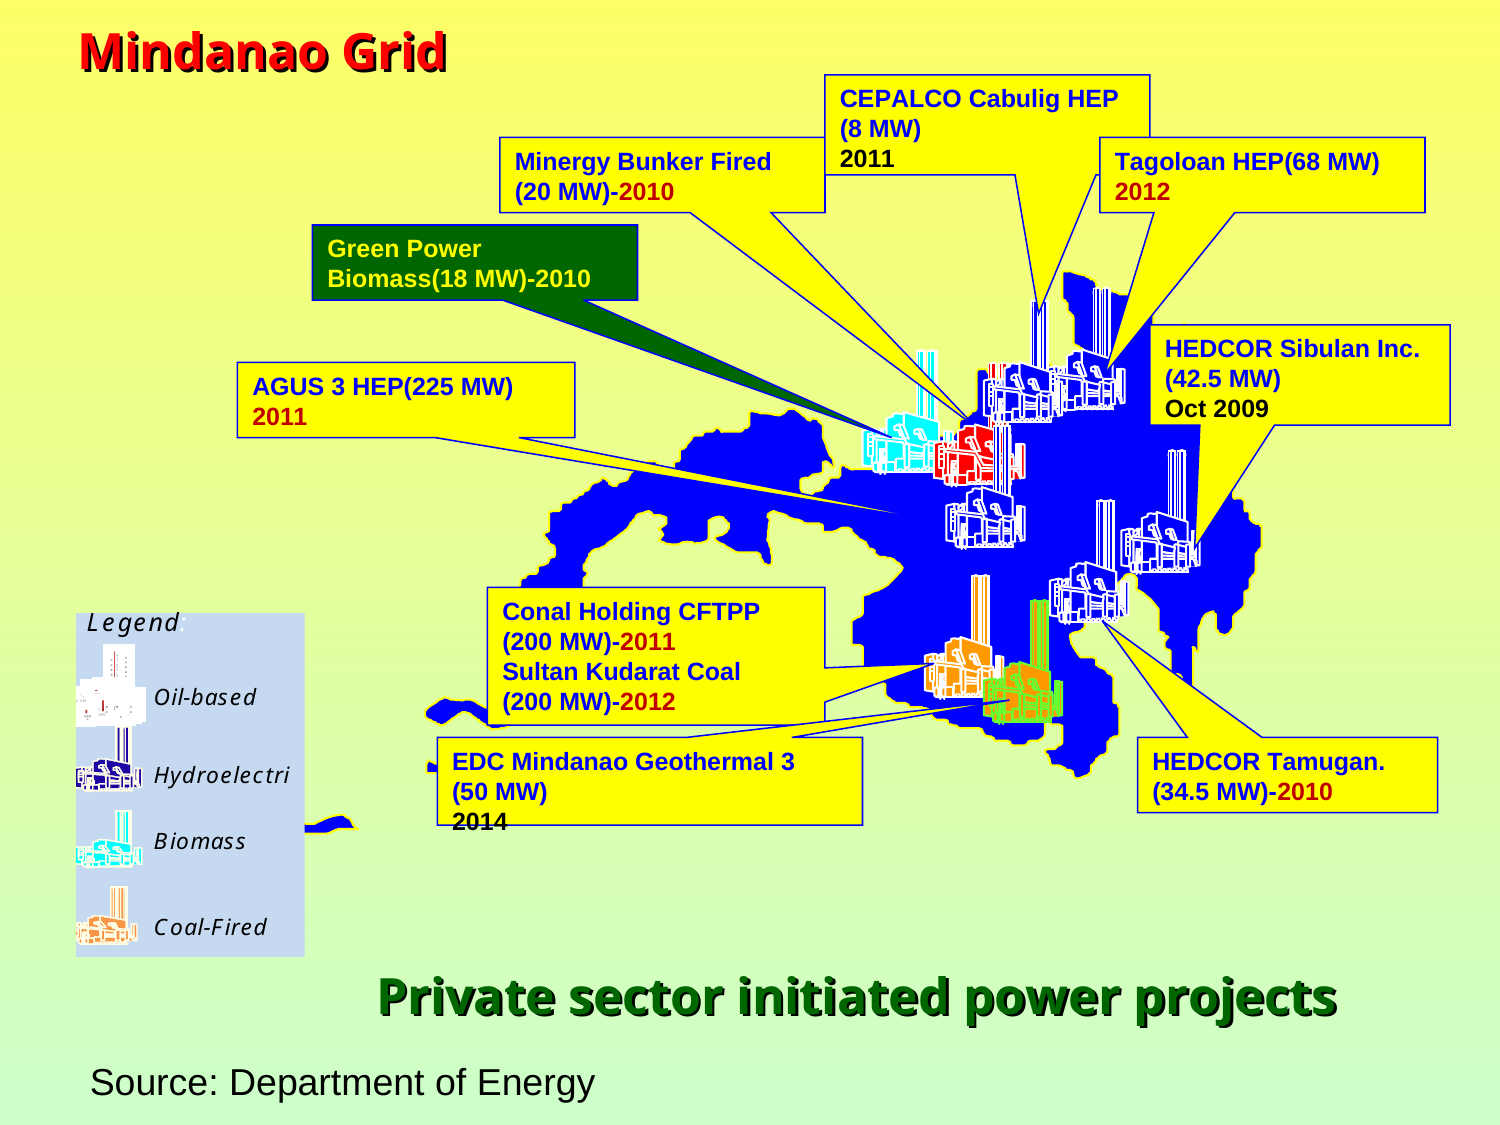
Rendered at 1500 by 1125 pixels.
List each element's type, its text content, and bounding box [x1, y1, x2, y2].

text_box CEPALCO Cabulig HEP (8 MW) 2011 [824, 74, 1150, 314]
text_box EDC Mindanao Geothermal 3 (50 MW) 2014 [437, 700, 1010, 826]
text_box Tagoloan HEP(68 MW) 2012 [1099, 137, 1426, 374]
text_box Mindanao Grid [62, 12, 625, 72]
text_box HEDCOR Sibulan Inc. (42.5 MW) Oct 2009 [1149, 324, 1451, 549]
table_cell 0 [575, 431, 704, 436]
text_box Minergy Bunker Fired (20 MW)-2010 [499, 137, 974, 426]
text_box Private sector initiated power projects [175, 962, 1500, 1025]
text_box [424, 697, 510, 730]
text_box [426, 760, 437, 774]
text_box [917, 350, 925, 372]
text_box [646, 461, 659, 465]
chart [75, 612, 306, 958]
text_box Green Power Biomass(18 MW)-2010 [312, 224, 892, 438]
text_box AGUS 3 HEP(225 MW) 2011 [237, 362, 946, 523]
text_box [673, 408, 835, 494]
text_box [306, 814, 359, 834]
text_box [519, 271, 1262, 779]
text_box HEDCOR Tamugan. (34.5 MW)-2010 [1102, 620, 1438, 813]
text_box Source: Department of Energy [74, 1049, 700, 1111]
text_box Conal Holding CFTPP (200 MW)-2011 Sultan Kudarat Coal (200 MW)-2012 [487, 587, 935, 726]
text_box [927, 350, 937, 385]
